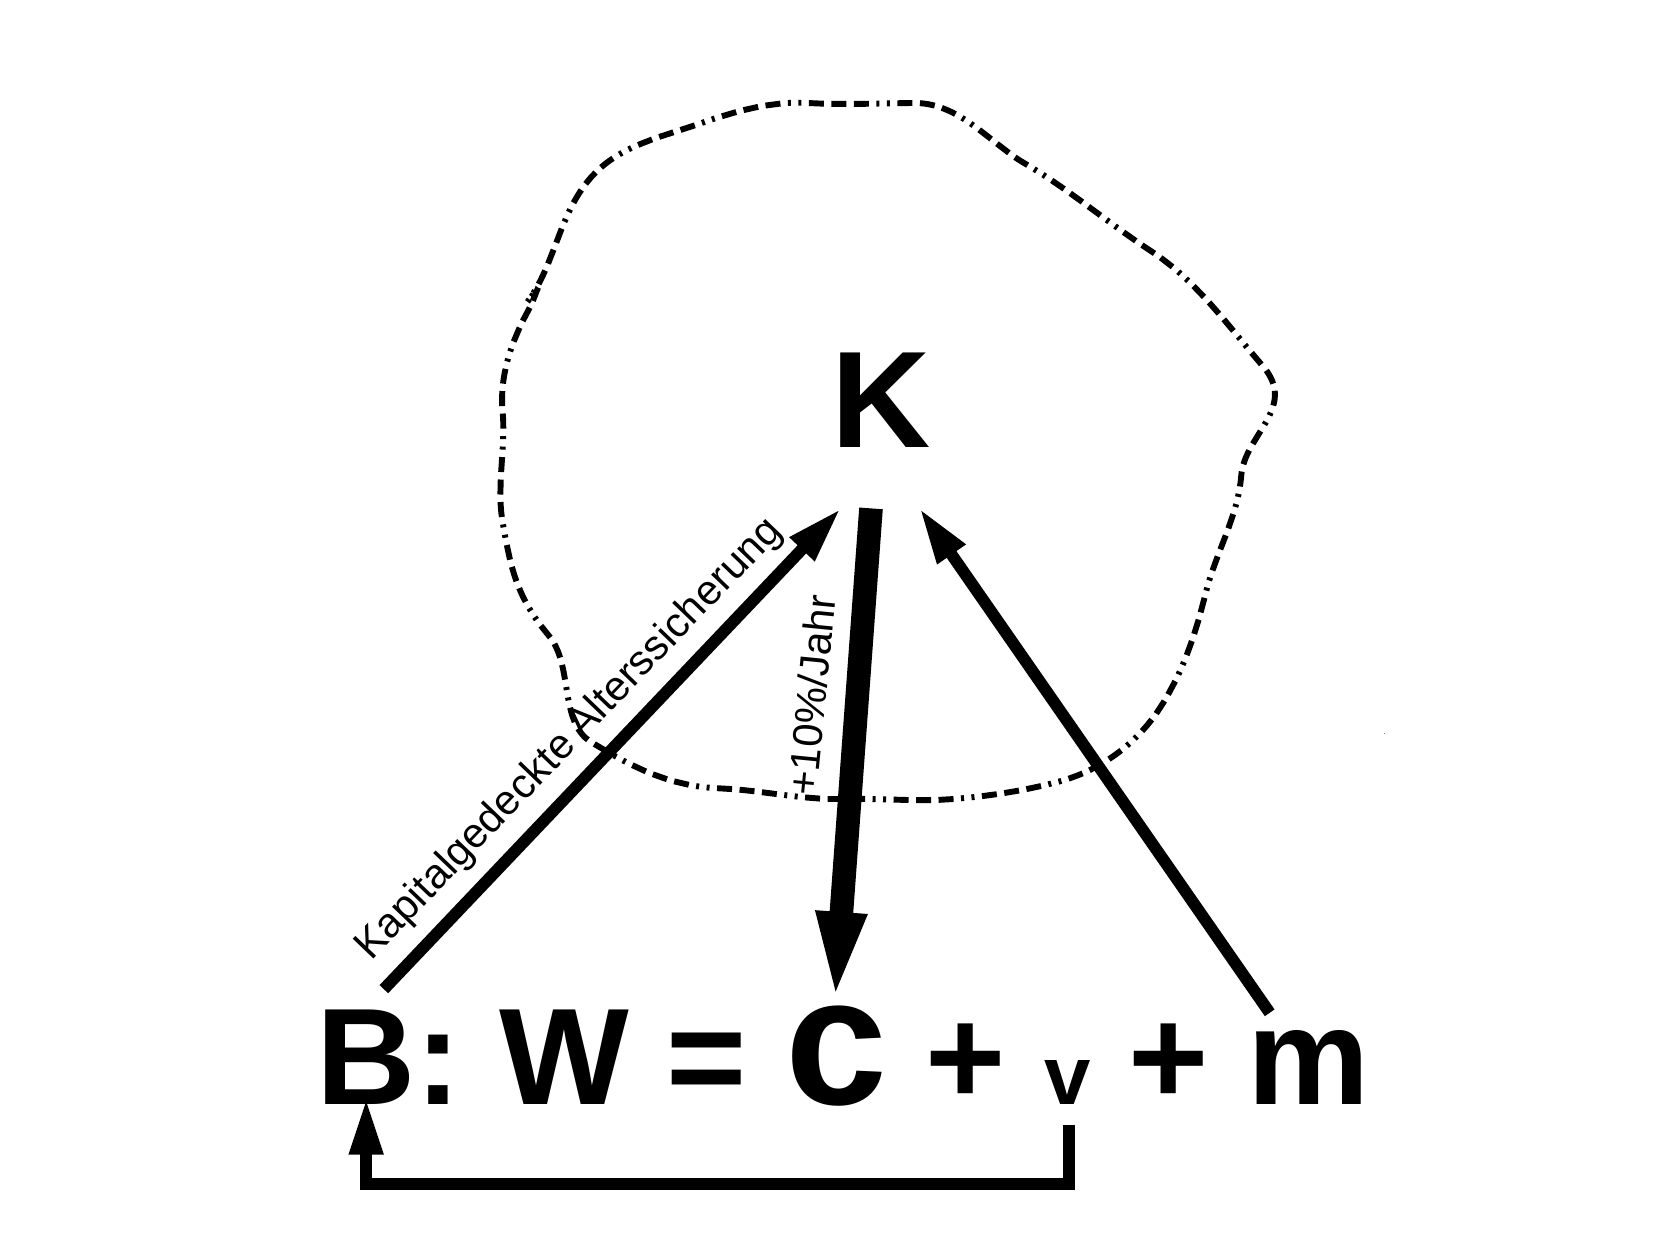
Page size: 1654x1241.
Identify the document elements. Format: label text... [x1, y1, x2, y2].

text_box +10%/Jahr [769, 575, 854, 813]
text_box Kapitalgedeckte Alterssicherung [328, 484, 810, 984]
text_box K B: W = c + v + m [301, 315, 1385, 1151]
